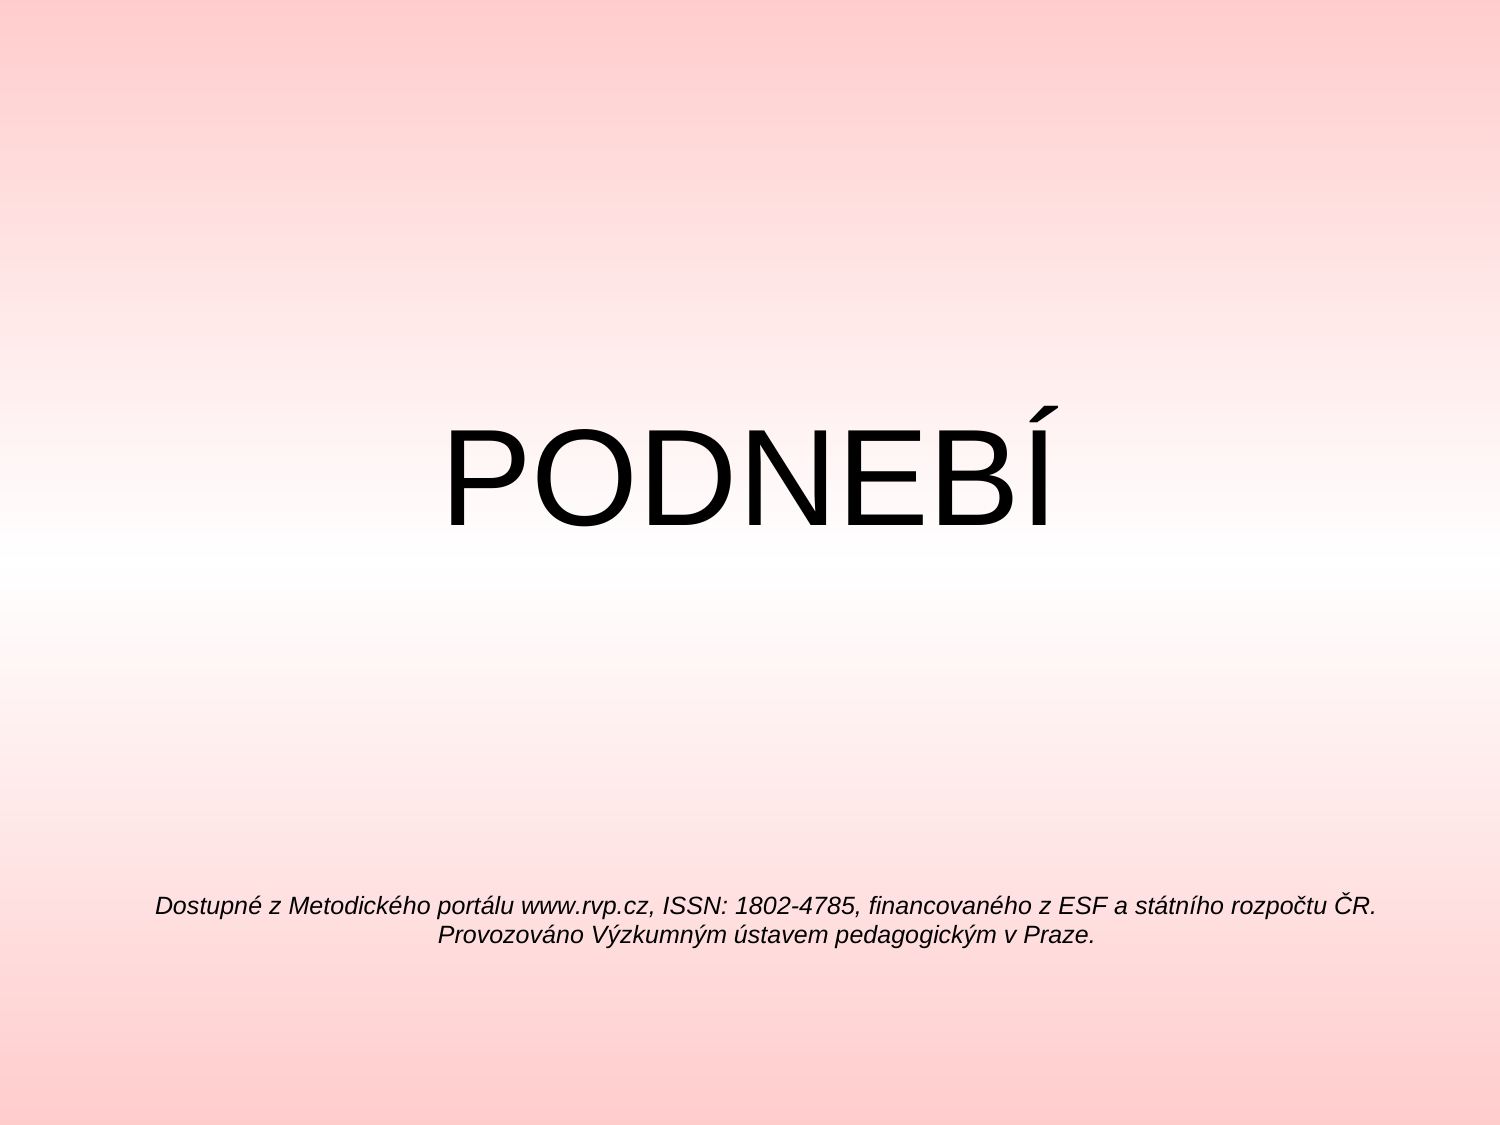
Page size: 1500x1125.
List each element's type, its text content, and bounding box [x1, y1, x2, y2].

subtitle Dostupné z Metodického portálu www.rvp.cz, ISSN: 1802-4785, financovaného z ESF a státního rozpočtu ČR. Provozováno Výzkumným ústavem pedagogickým v Praze. [135, 881, 1400, 1030]
title PODNEBÍ [112, 349, 1388, 591]
